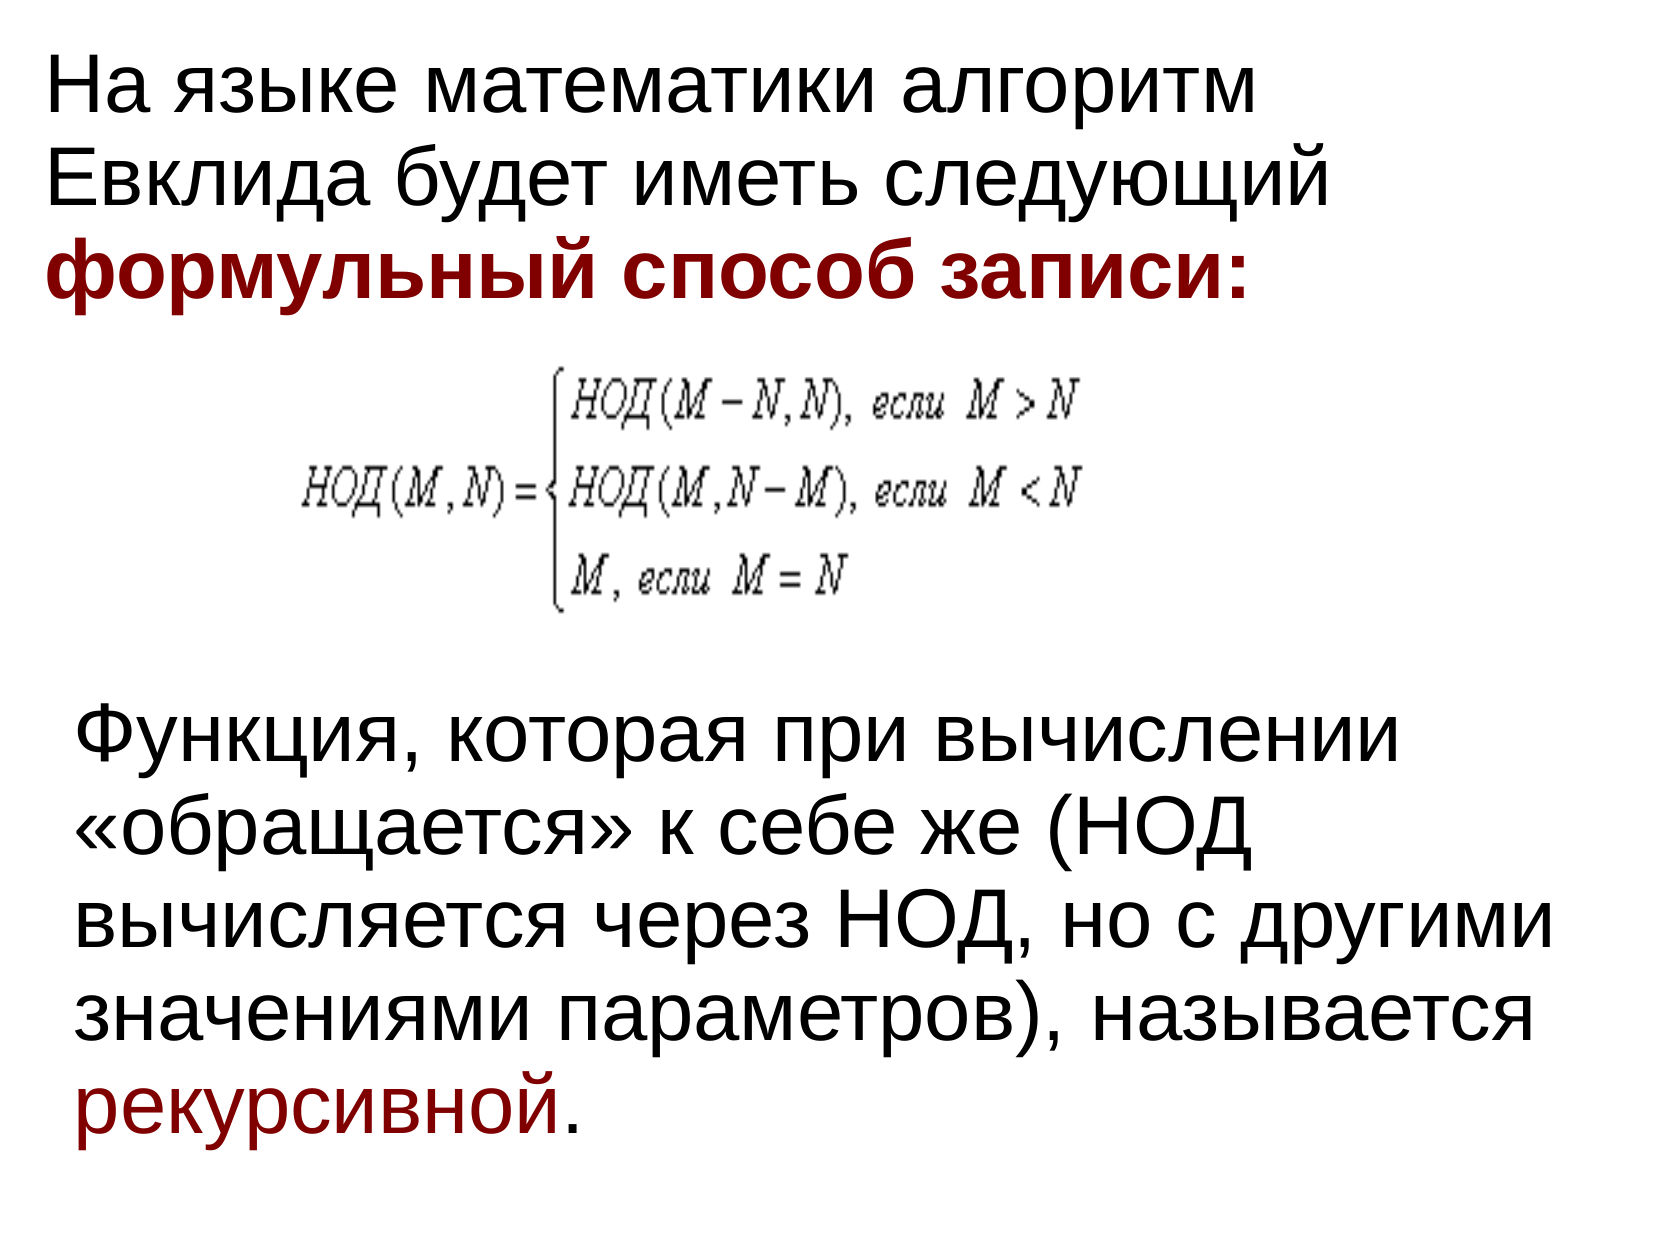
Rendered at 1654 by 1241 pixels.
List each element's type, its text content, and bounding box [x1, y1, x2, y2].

picture [295, 354, 1093, 621]
text_box На языке математики алгоритм Евклида будет иметь следующий формульный способ записи: [29, 29, 1625, 603]
text_box Функция, которая при вычислении «обращается» к себе же (НОД вычисляется через НОД, но с другими значениями параметров), называется рекурсивной. [59, 679, 1595, 1160]
